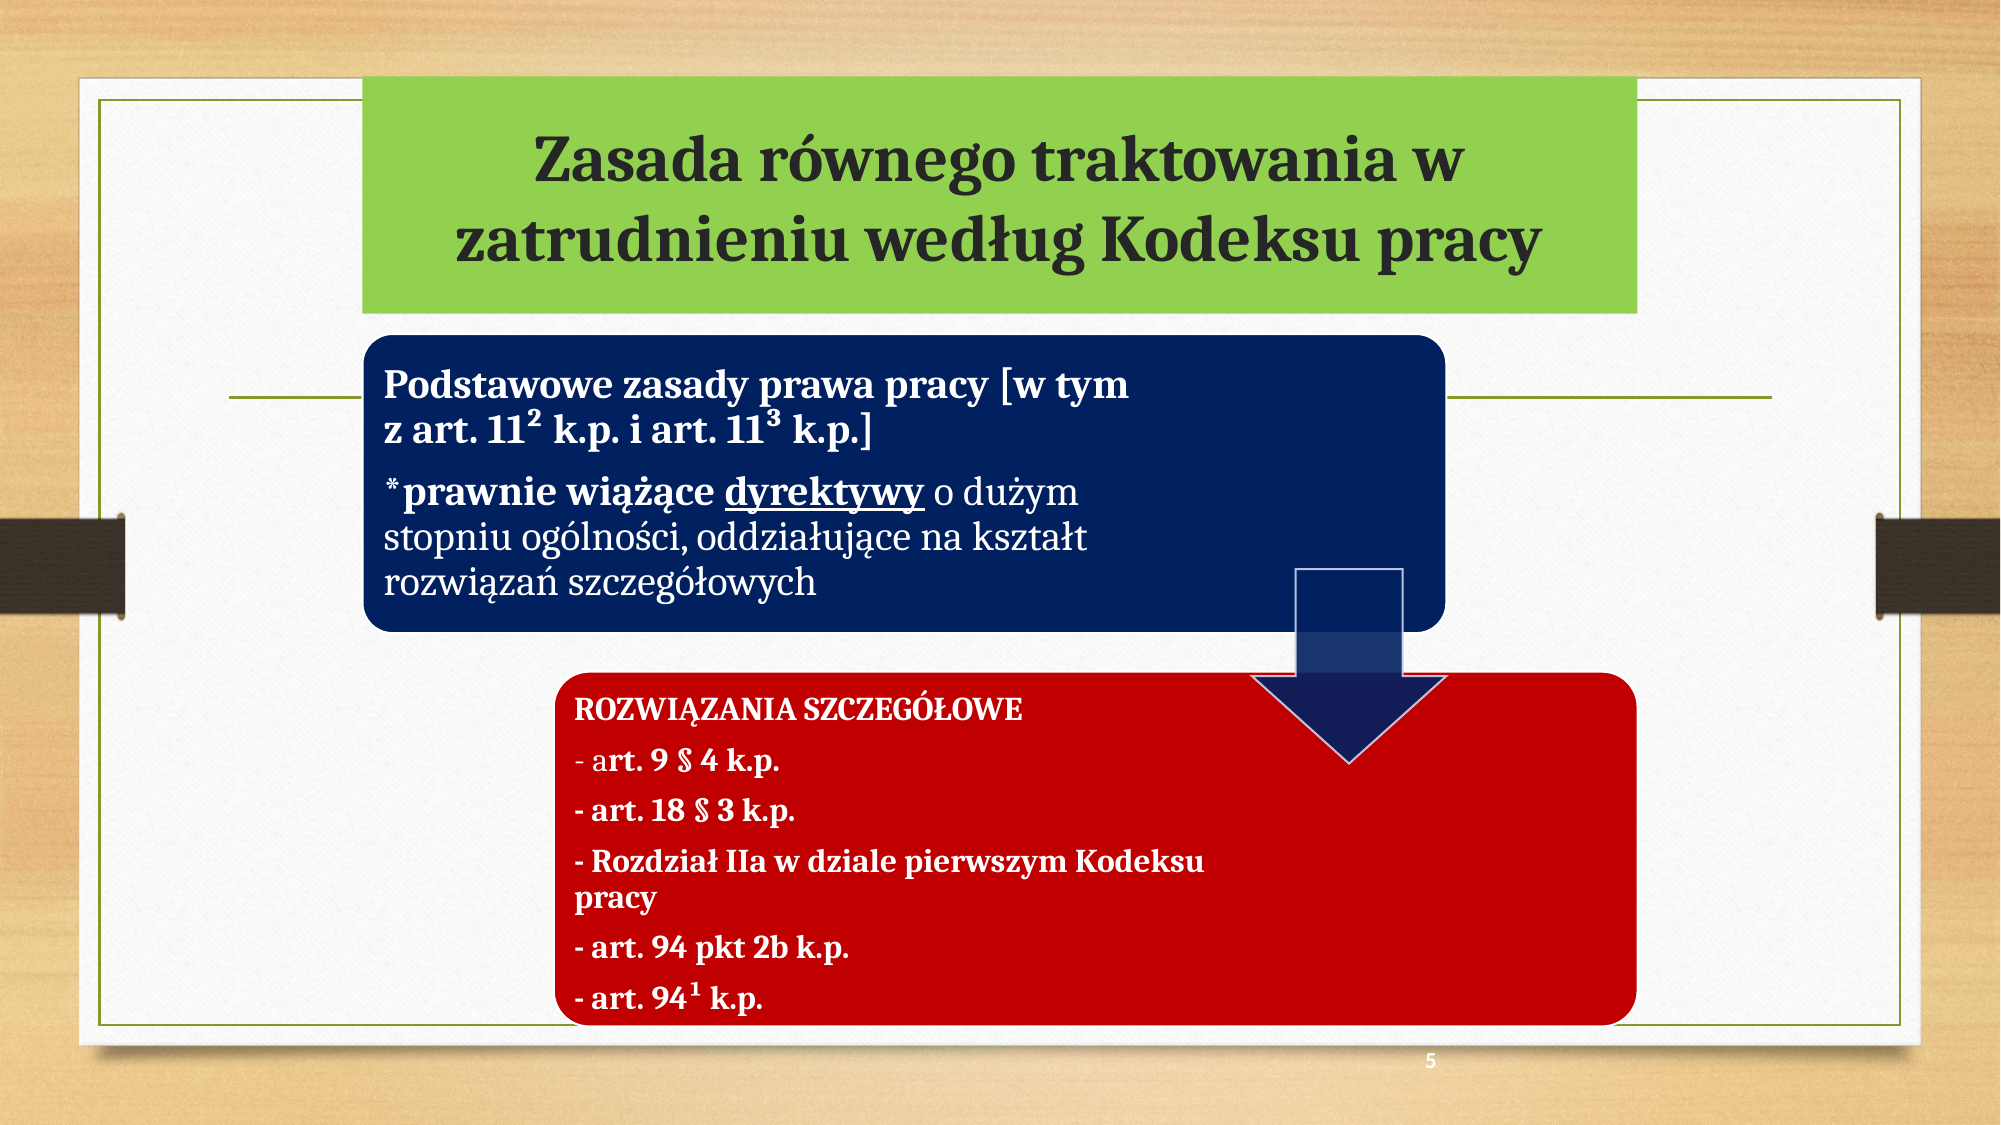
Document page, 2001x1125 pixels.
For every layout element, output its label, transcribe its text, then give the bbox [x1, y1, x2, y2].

text_box [1391, 1028, 1471, 1089]
text_box [1251, 569, 1447, 764]
text_box Podstawowe zasady prawa pracy [w tym z art. 11² k.p. i art. 11³ k.p.] *prawnie wiążące dyrektywy o dużym stopniu ogólności, oddziałujące na kształt rozwiązań szczegółowych [362, 334, 1447, 634]
text_box ROZWIĄZANIA SZCZEGÓŁOWE - art. 9 § 4 k.p. - art. 18 § 3 k.p. - Rozdział IIa w dziale pierwszym Kodeksu pracy - art. 94 pkt 2b k.p. - art. 94¹ k.p. [553, 671, 1638, 1027]
title Zasada równego traktowania w zatrudnieniu według Kodeksu pracy [362, 76, 1638, 314]
